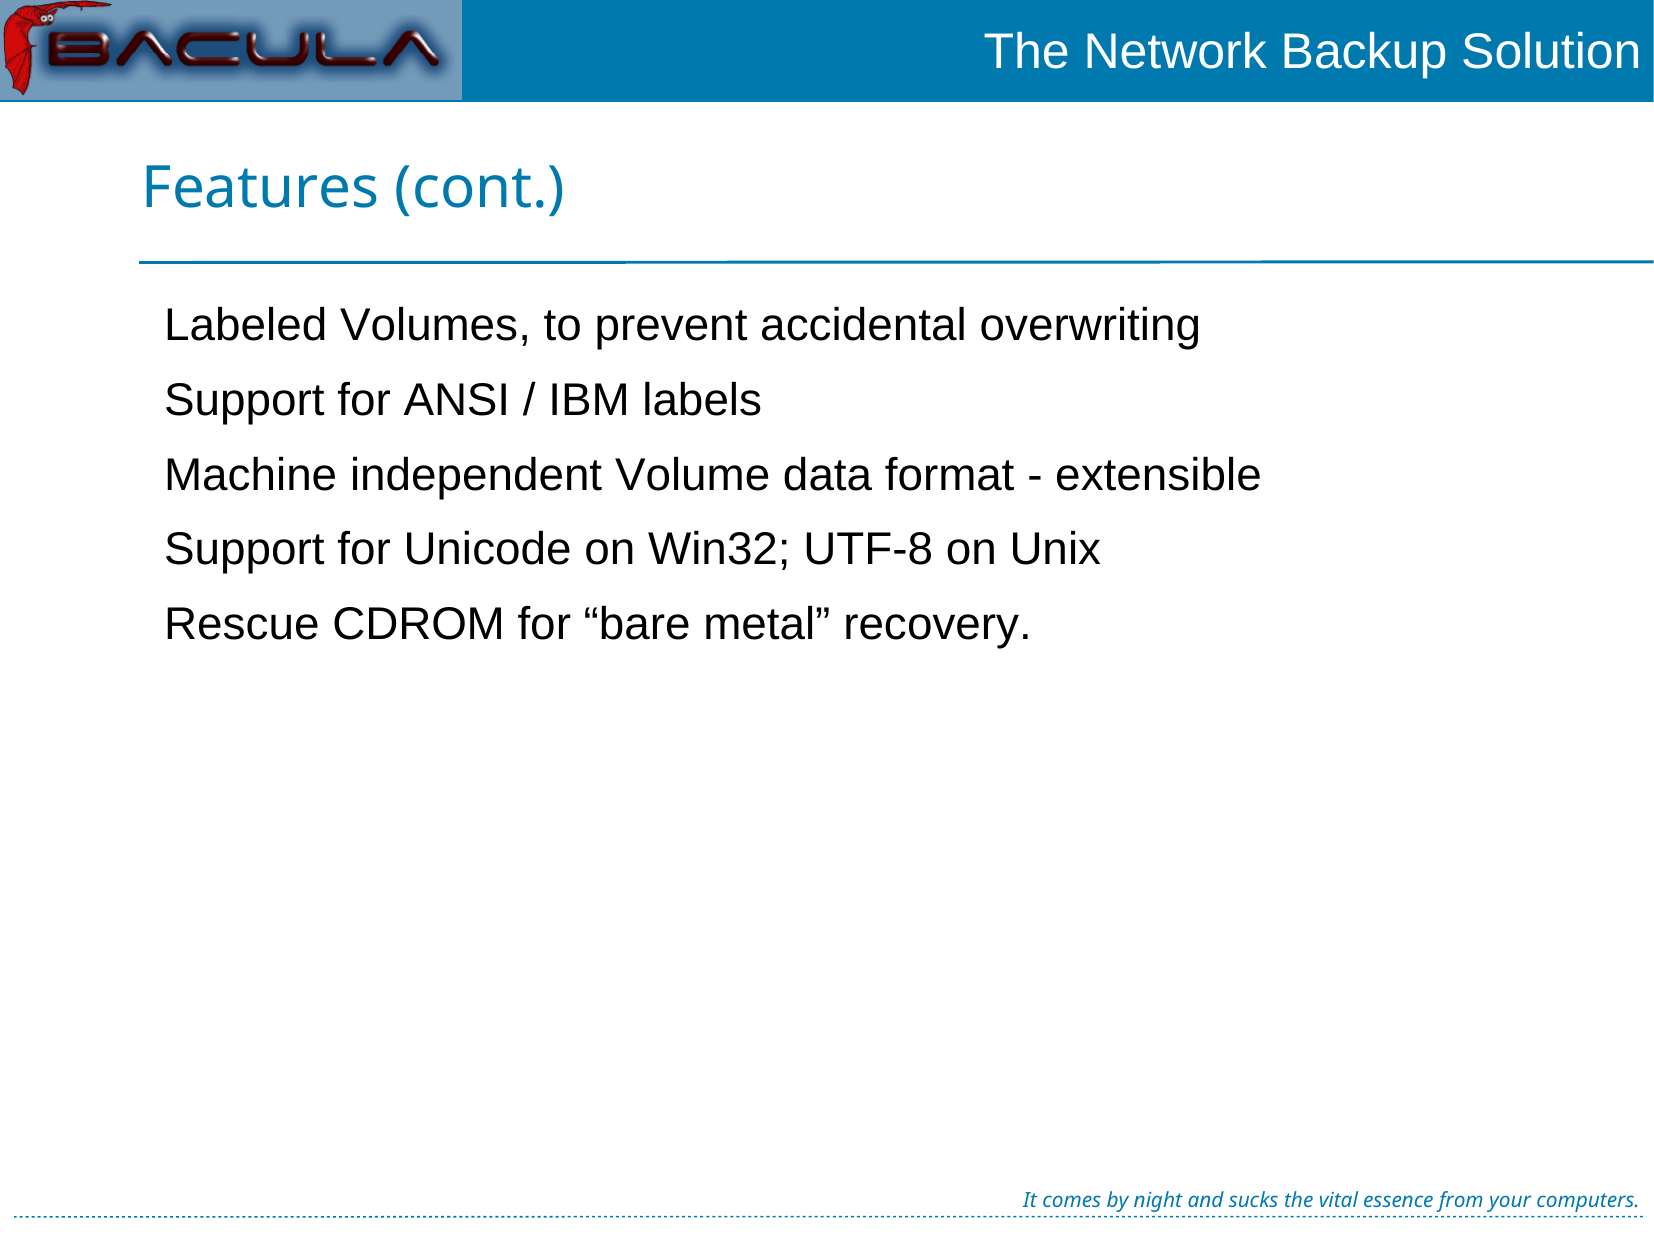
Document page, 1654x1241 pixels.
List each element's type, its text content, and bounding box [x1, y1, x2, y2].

list Labeled Volumes, to prevent accidental overwriting Support for ANSI / IBM labels Machine independent Volume data format - extensible Support for Unicode on Win32; UTF-8 on Unix Rescue CDROM for “bare metal” recovery. [69, 298, 1463, 1051]
picture [0, 0, 461, 99]
title Features (cont.) [141, 112, 1501, 226]
